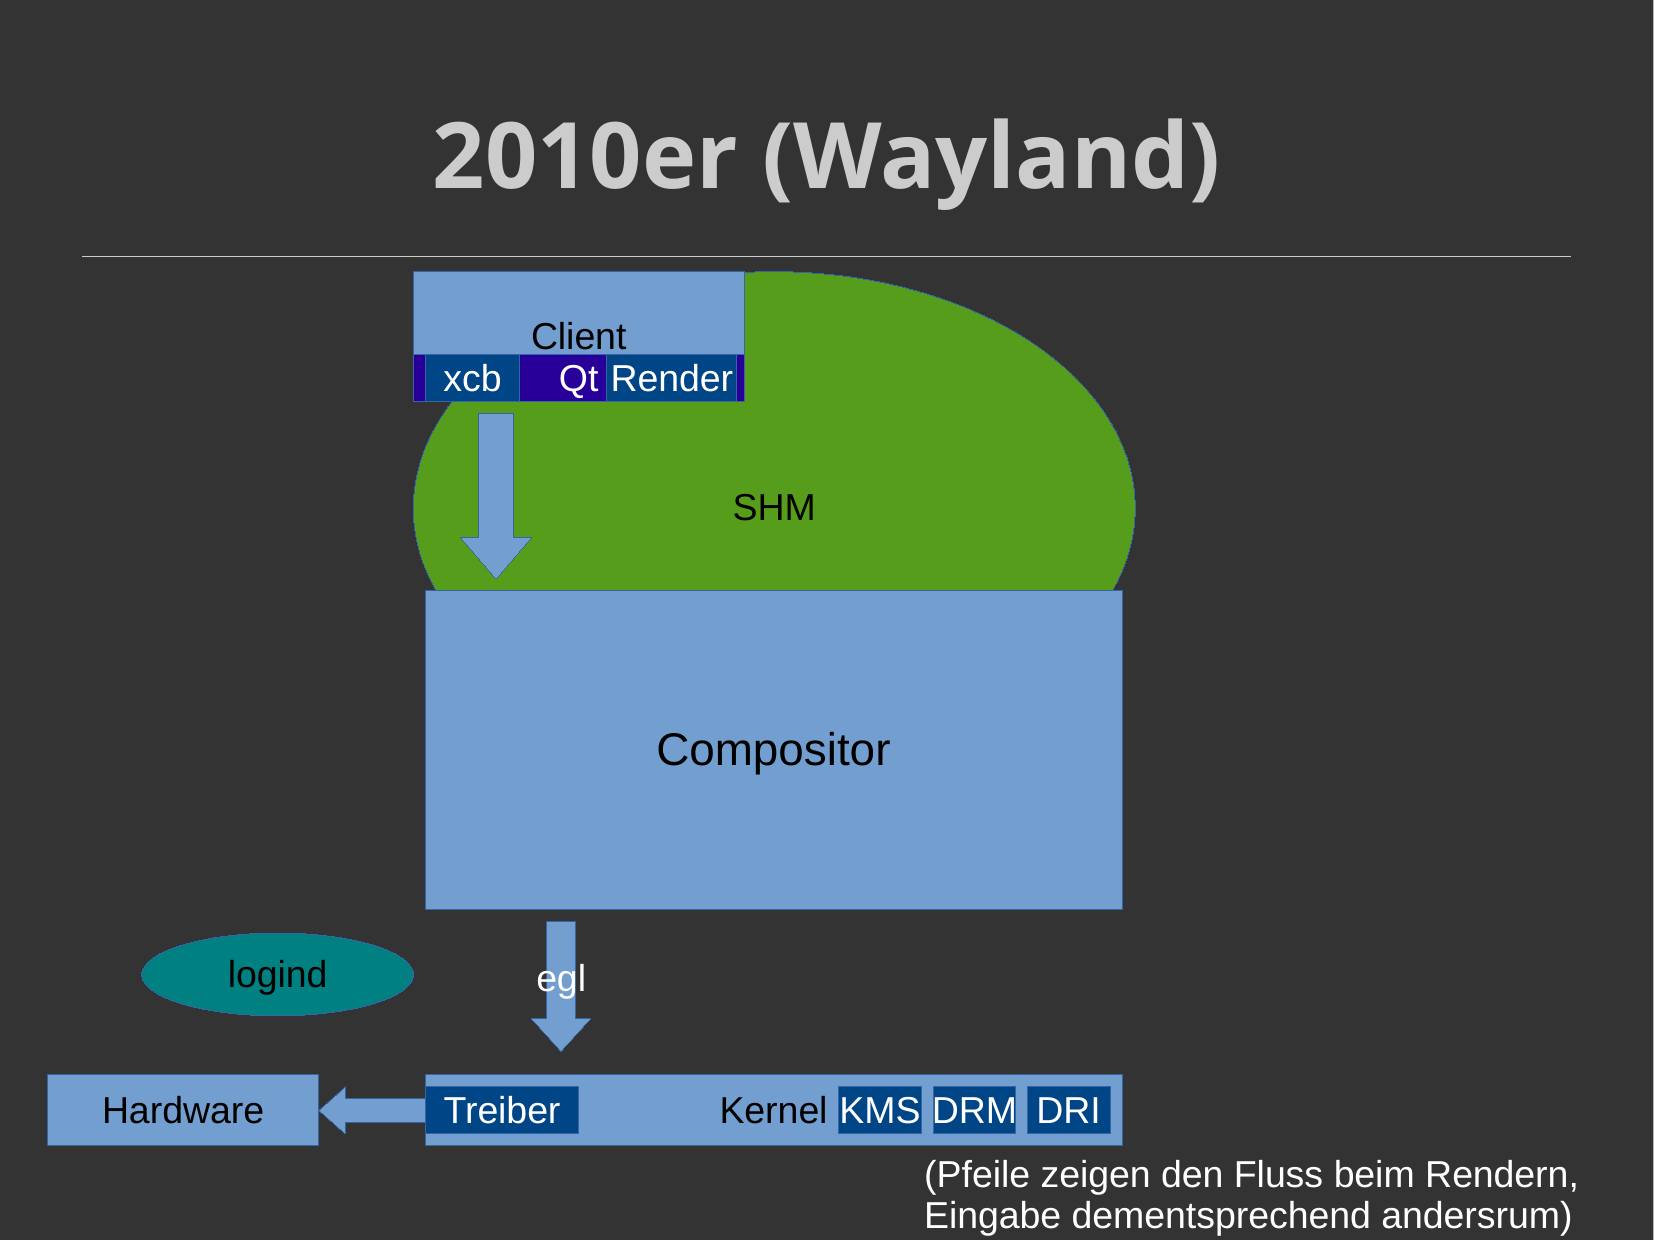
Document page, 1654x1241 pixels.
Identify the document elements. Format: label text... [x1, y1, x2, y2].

text_box xcb [425, 354, 520, 402]
text_box Compositor [425, 590, 1123, 910]
text_box Client [413, 271, 745, 354]
text_box DRI [1027, 1086, 1111, 1134]
text_box egl [531, 921, 591, 1052]
text_box Qt [520, 354, 606, 402]
title 2010er (Wayland) [82, 49, 1571, 257]
text_box KMS [838, 1086, 922, 1134]
text_box Hardware [47, 1074, 319, 1146]
text_box (Pfeile zeigen den Fluss beim Rendern, Eingabe dementsprechend andersrum) [909, 1145, 1654, 1241]
text_box DRM [933, 1086, 1016, 1134]
text_box Render [606, 354, 737, 402]
text_box Kernel [425, 1074, 1123, 1146]
text_box logind [141, 933, 414, 1016]
text_box Treiber [425, 1086, 579, 1134]
text_box [460, 413, 532, 579]
text_box [318, 1086, 425, 1134]
text_box Qt [737, 354, 745, 402]
text_box Qt [413, 354, 425, 402]
text_box SHM [413, 271, 1136, 590]
